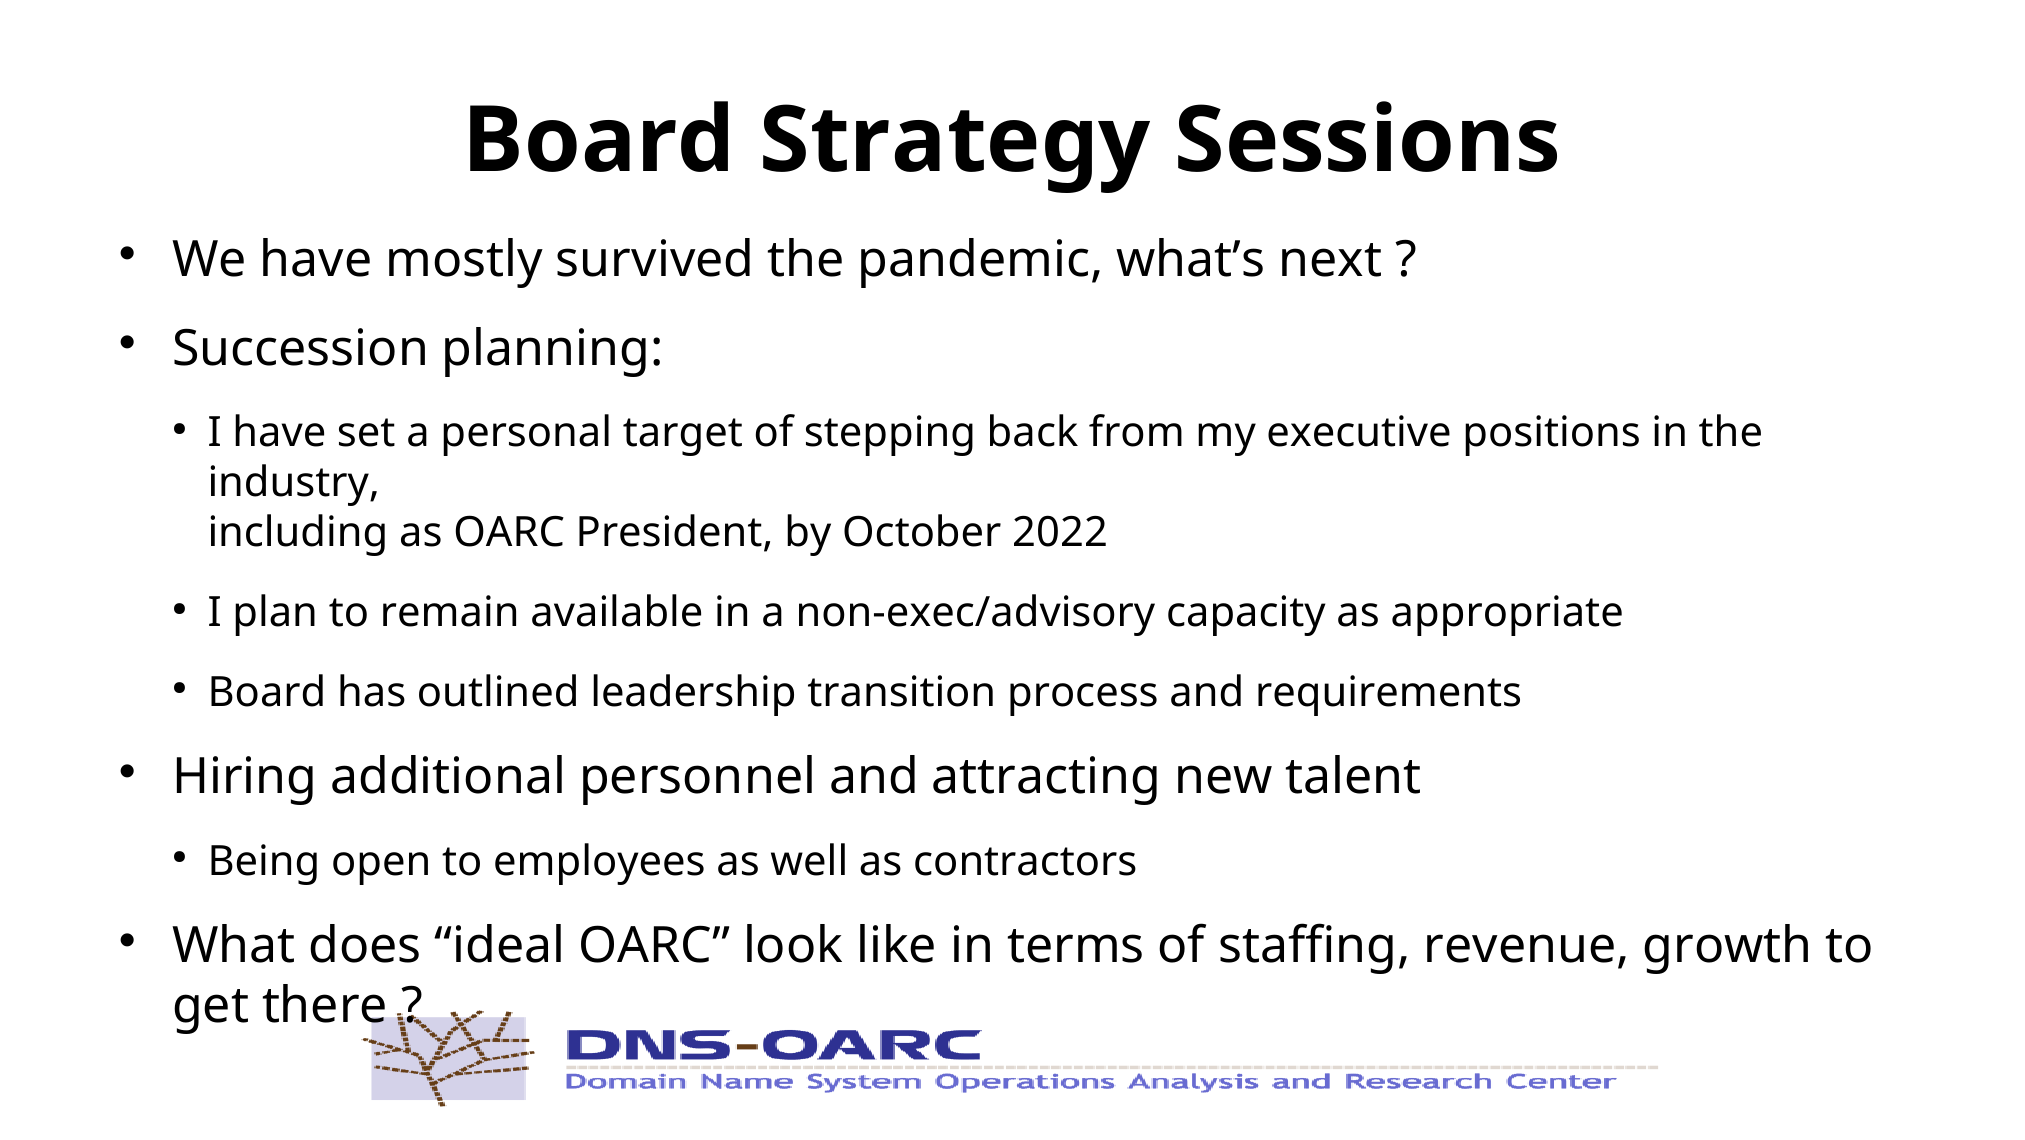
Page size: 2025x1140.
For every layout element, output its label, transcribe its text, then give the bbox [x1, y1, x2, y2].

text_box Board Strategy Sessions [101, 39, 1924, 226]
picture [289, 1004, 1700, 1113]
text_box We have mostly survived the pandemic, what’s next ? Succession planning: I have set a personal target of stepping back from my executive positions in the industry, including as OARC President, by October 2022 I plan to remain available in a non-exec/advisory capacity as appropriate Board has outlined leadership transition process and requirements Hiring additional personnel and attracting new talent Being open to employees as well as contractors What does “ideal OARC” look like in terms of staffing, revenue, growth to get there ? [101, 226, 1924, 924]
